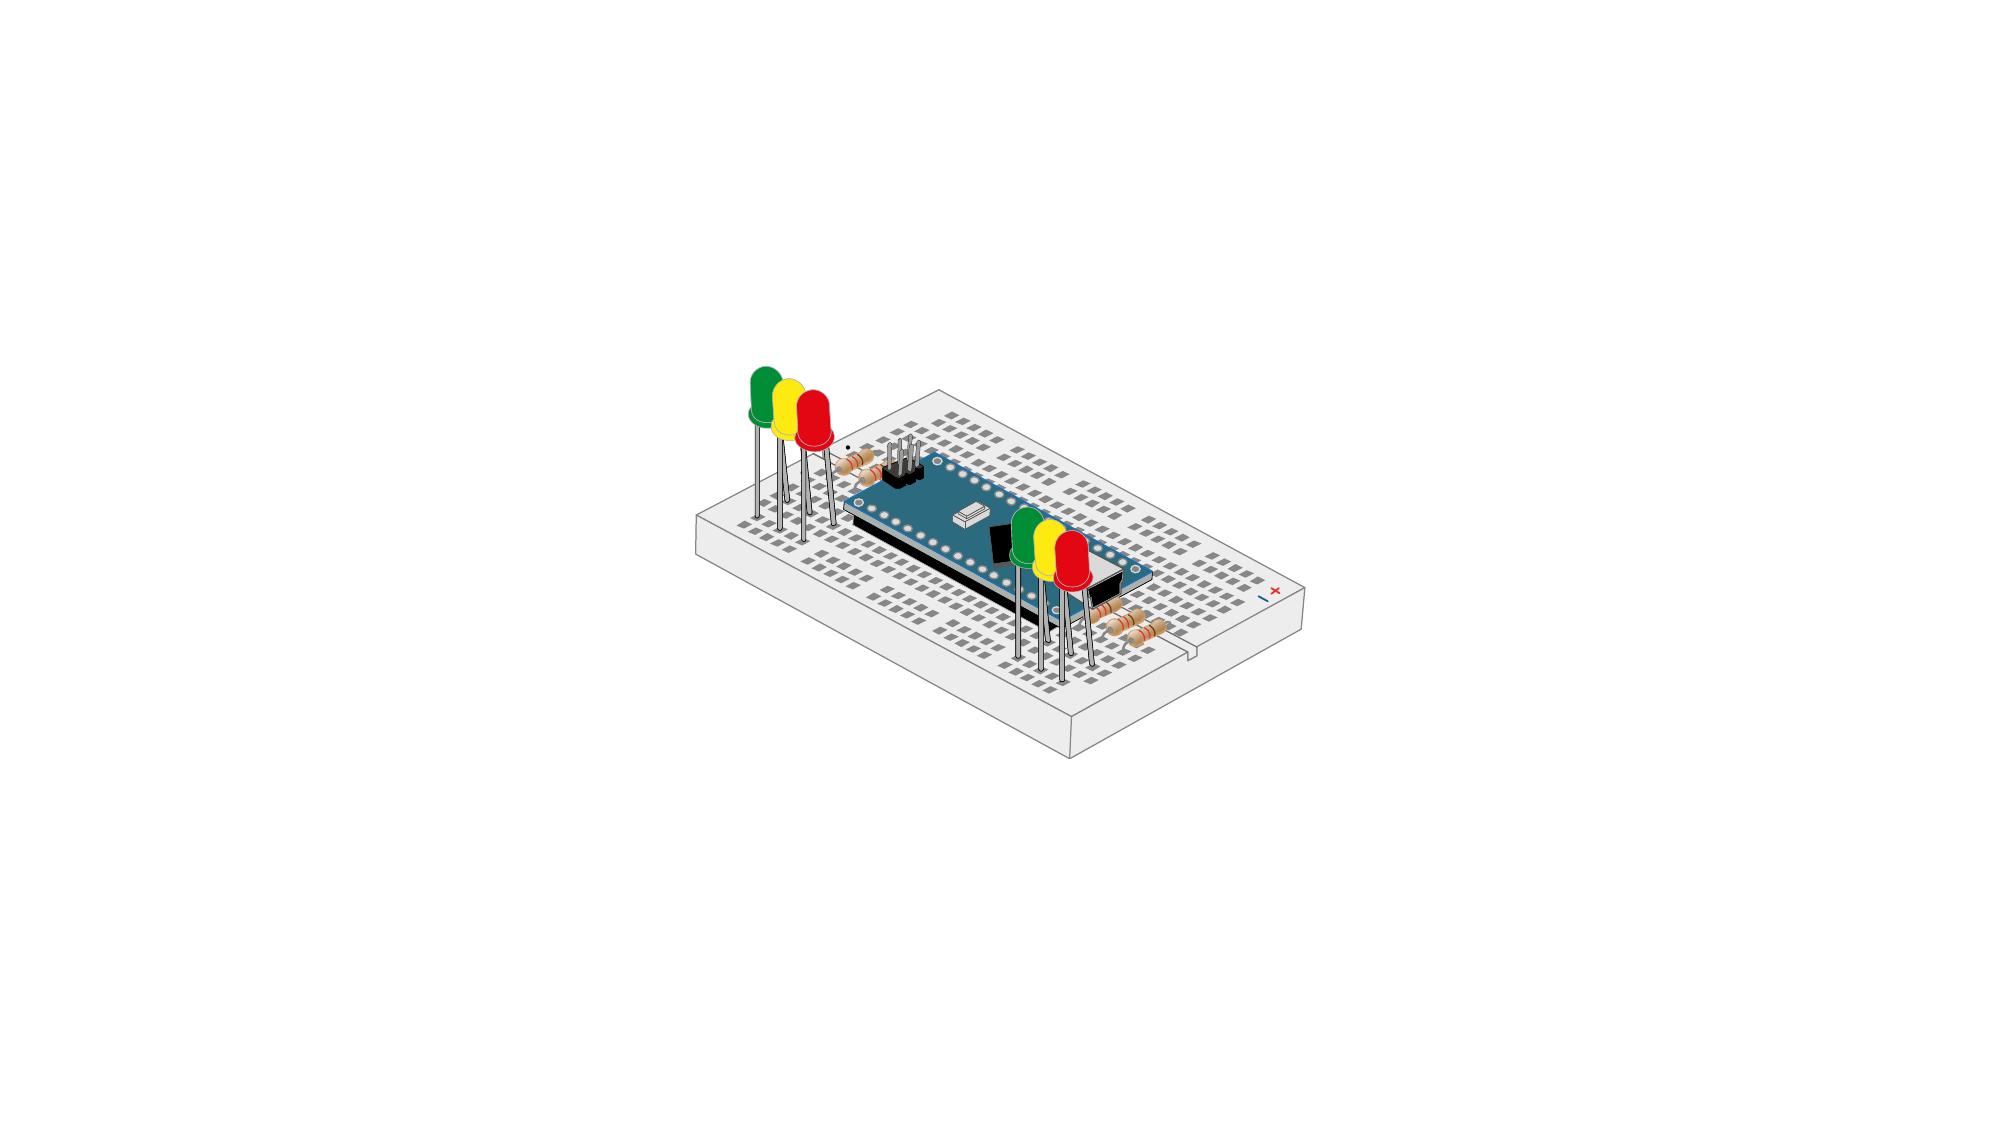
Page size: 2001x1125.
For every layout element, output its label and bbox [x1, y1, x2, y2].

picture [694, 366, 1306, 759]
